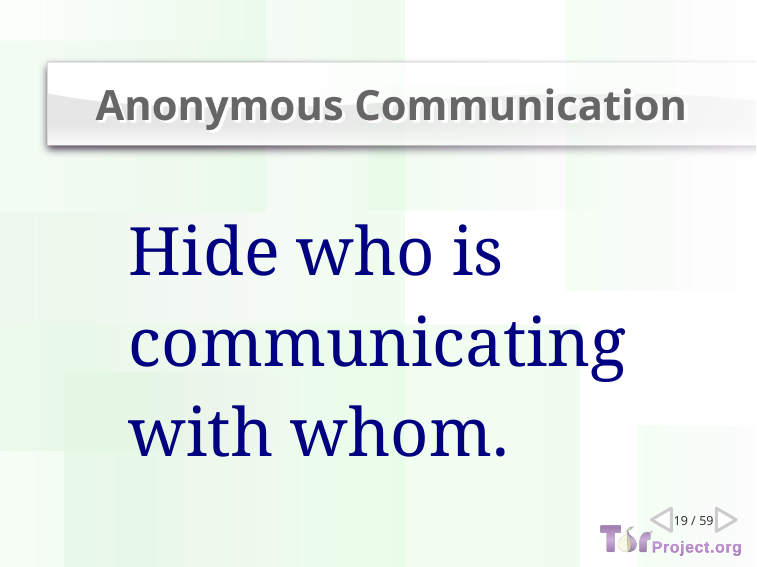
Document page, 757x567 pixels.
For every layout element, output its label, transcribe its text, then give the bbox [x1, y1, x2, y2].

picture [0, 0, 757, 567]
text_box Anonymous Communication [80, 61, 679, 146]
text_box Hide who is communicating with whom. [0, 167, 756, 513]
